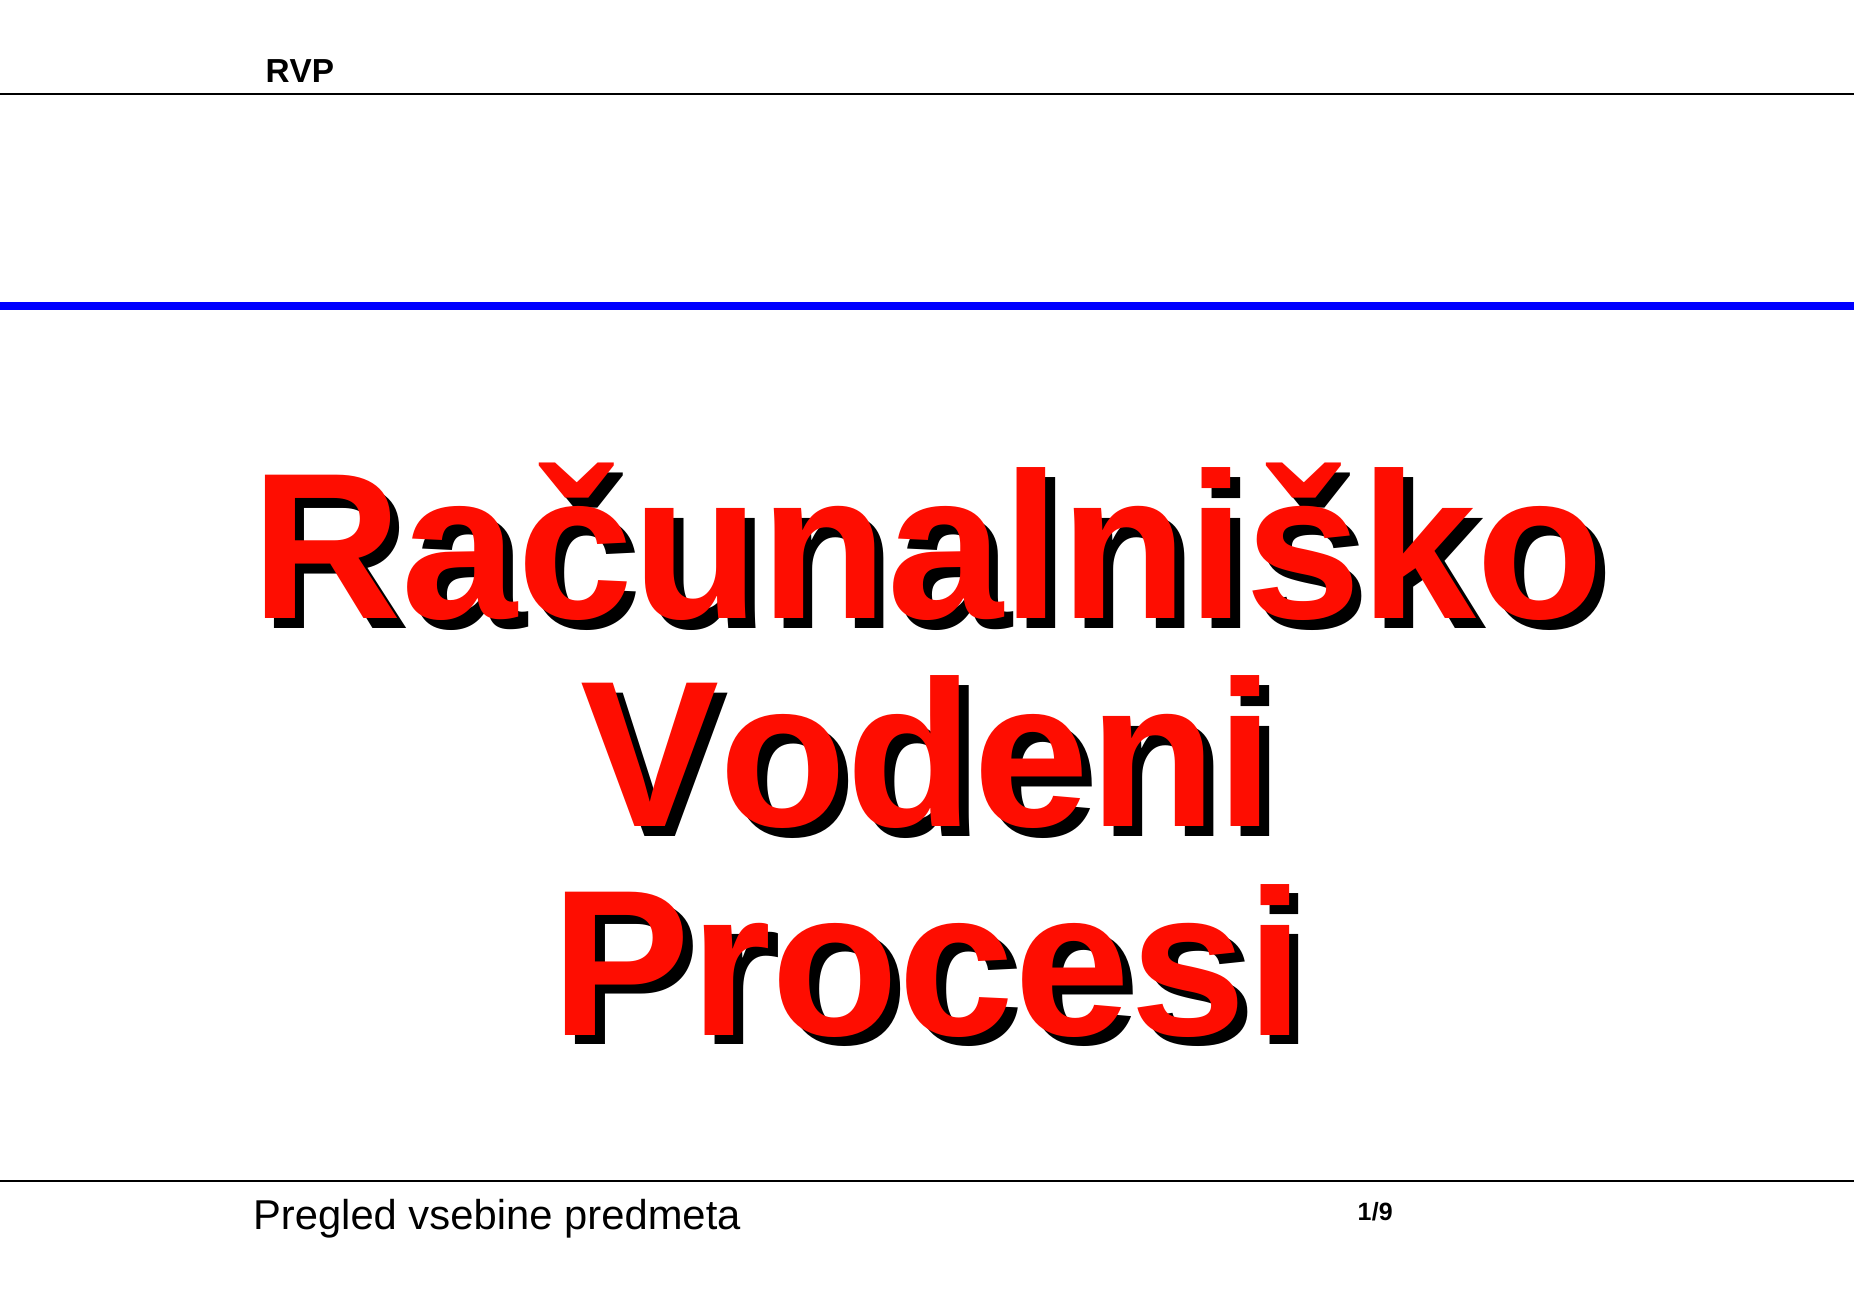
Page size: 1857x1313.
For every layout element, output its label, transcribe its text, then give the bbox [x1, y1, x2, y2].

title [252, 83, 1629, 282]
text_box Računalniško Vodeni Procesi [240, 452, 1616, 1132]
